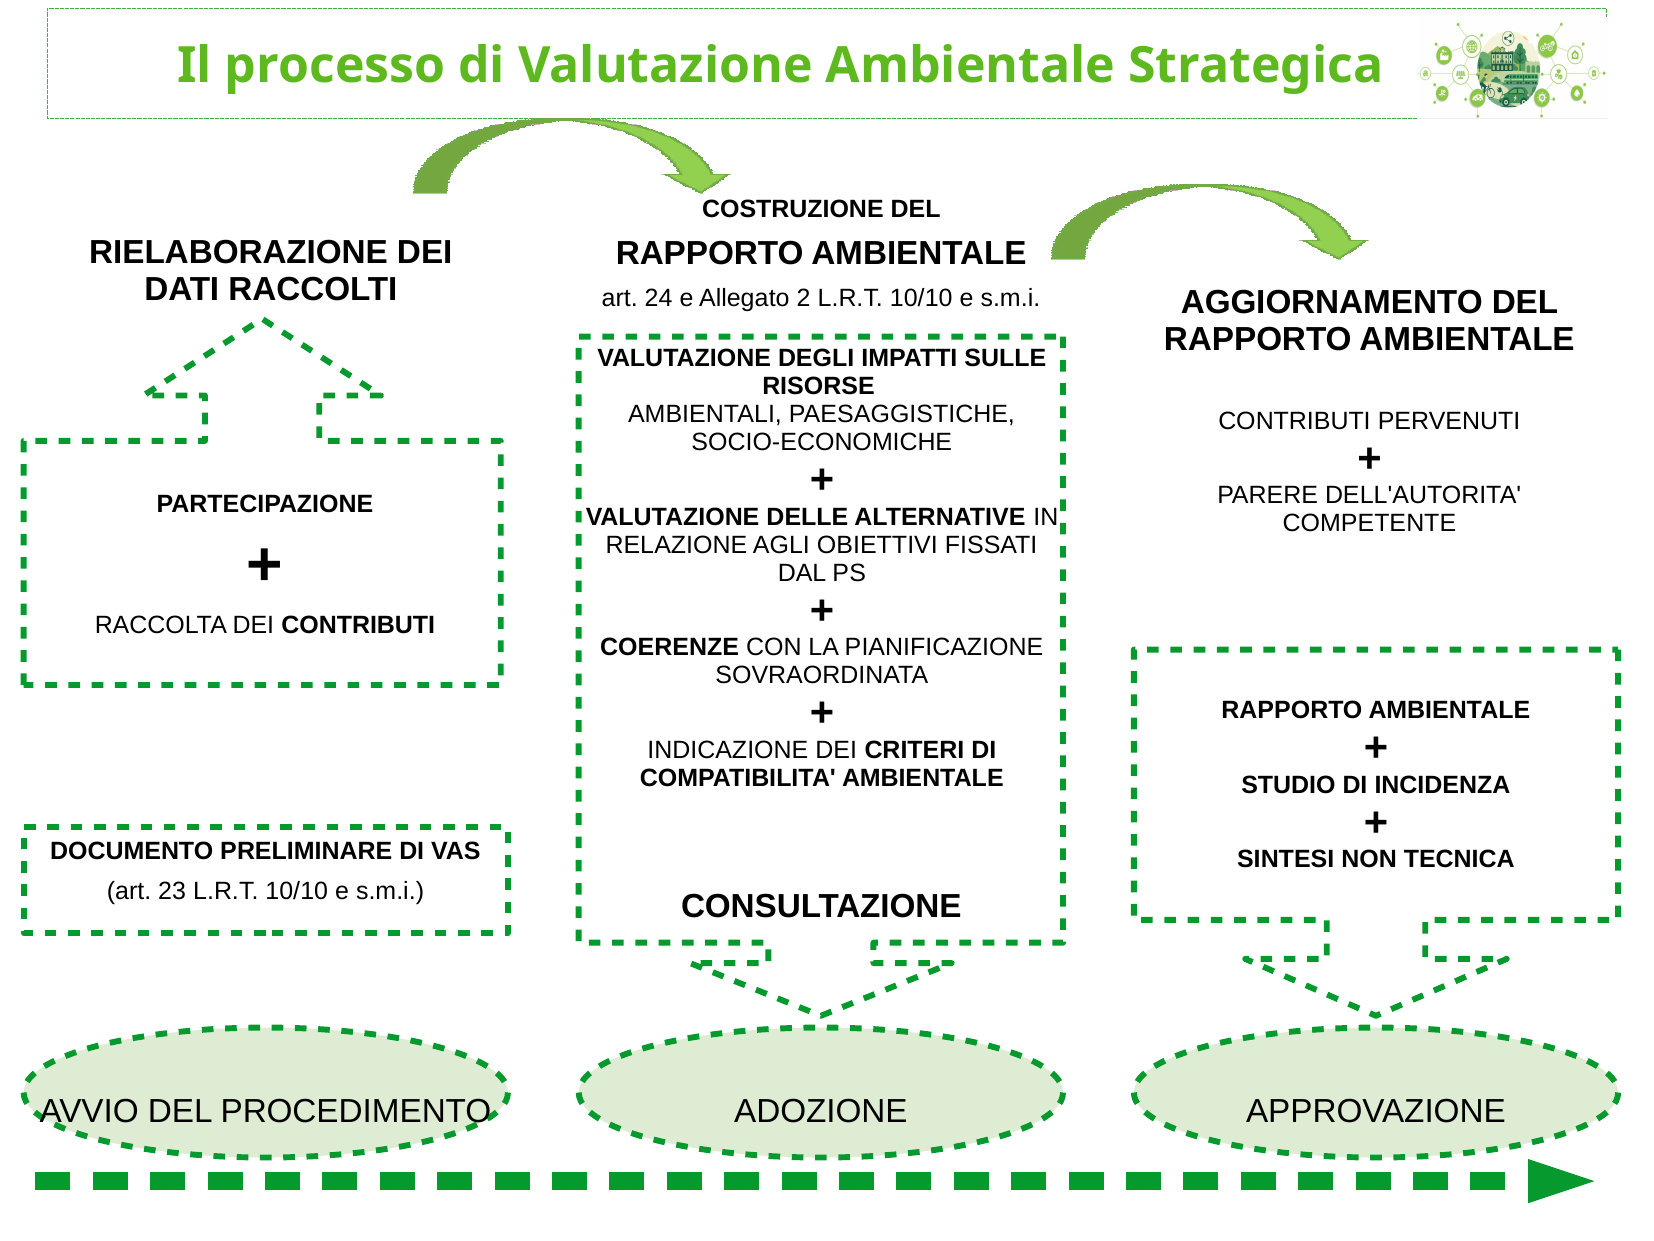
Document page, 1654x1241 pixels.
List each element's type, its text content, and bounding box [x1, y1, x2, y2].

picture [1417, 17, 1607, 119]
text_box RAPPORTO AMBIENTALE + STUDIO DI INCIDENZA + SINTESI NON TECNICA [1122, 688, 1630, 892]
text_box ADOZIONE [578, 1027, 1064, 1158]
text_box DOCUMENTO PRELIMINARE DI VAS (art. 23 L.R.T. 10/10 e s.m.i.) [23, 826, 508, 934]
text_box PARTECIPAZIONE + RACCOLTA DEI CONTRIBUTI [35, 481, 495, 650]
text_box CONSULTAZIONE [591, 879, 1052, 934]
title Il processo di Valutazione Ambientale Strategica [47, 8, 1607, 119]
text_box RIELABORAZIONE DEI DATI RACCOLTI [41, 225, 501, 352]
picture [413, 118, 733, 194]
text_box AGGIORNAMENTO DEL RAPPORTO AMBIENTALE CONTRIBUTI PERVENUTI + PARERE DELL'AUTORITA' COMPETENTE [1139, 276, 1600, 549]
text_box APPROVAZIONE [1133, 1027, 1619, 1158]
text_box AVVIO DEL PROCEDIMENTO [23, 1027, 508, 1158]
text_box COSTRUZIONE DEL RAPPORTO AMBIENTALE art. 24 e Allegato 2 L.R.T. 10/10 e s.m.i. [568, 187, 1075, 336]
picture [1051, 184, 1371, 260]
text_box VALUTAZIONE DEGLI IMPATTI SULLE RISORSE AMBIENTALI, PAESAGGISTICHE, SOCIO-ECONOMICHE + VALUTAZIONE DELLE ALTERNATIVE IN RELAZIONE AGLI OBIETTIVI FISSATI DAL PS + COERENZE CON LA PIANIFICAZIONE SOVRAORDINATA + INDICAZIONE DEI CRITERI DI COMPATIBILITA' AMBIENTALE [568, 336, 1077, 836]
